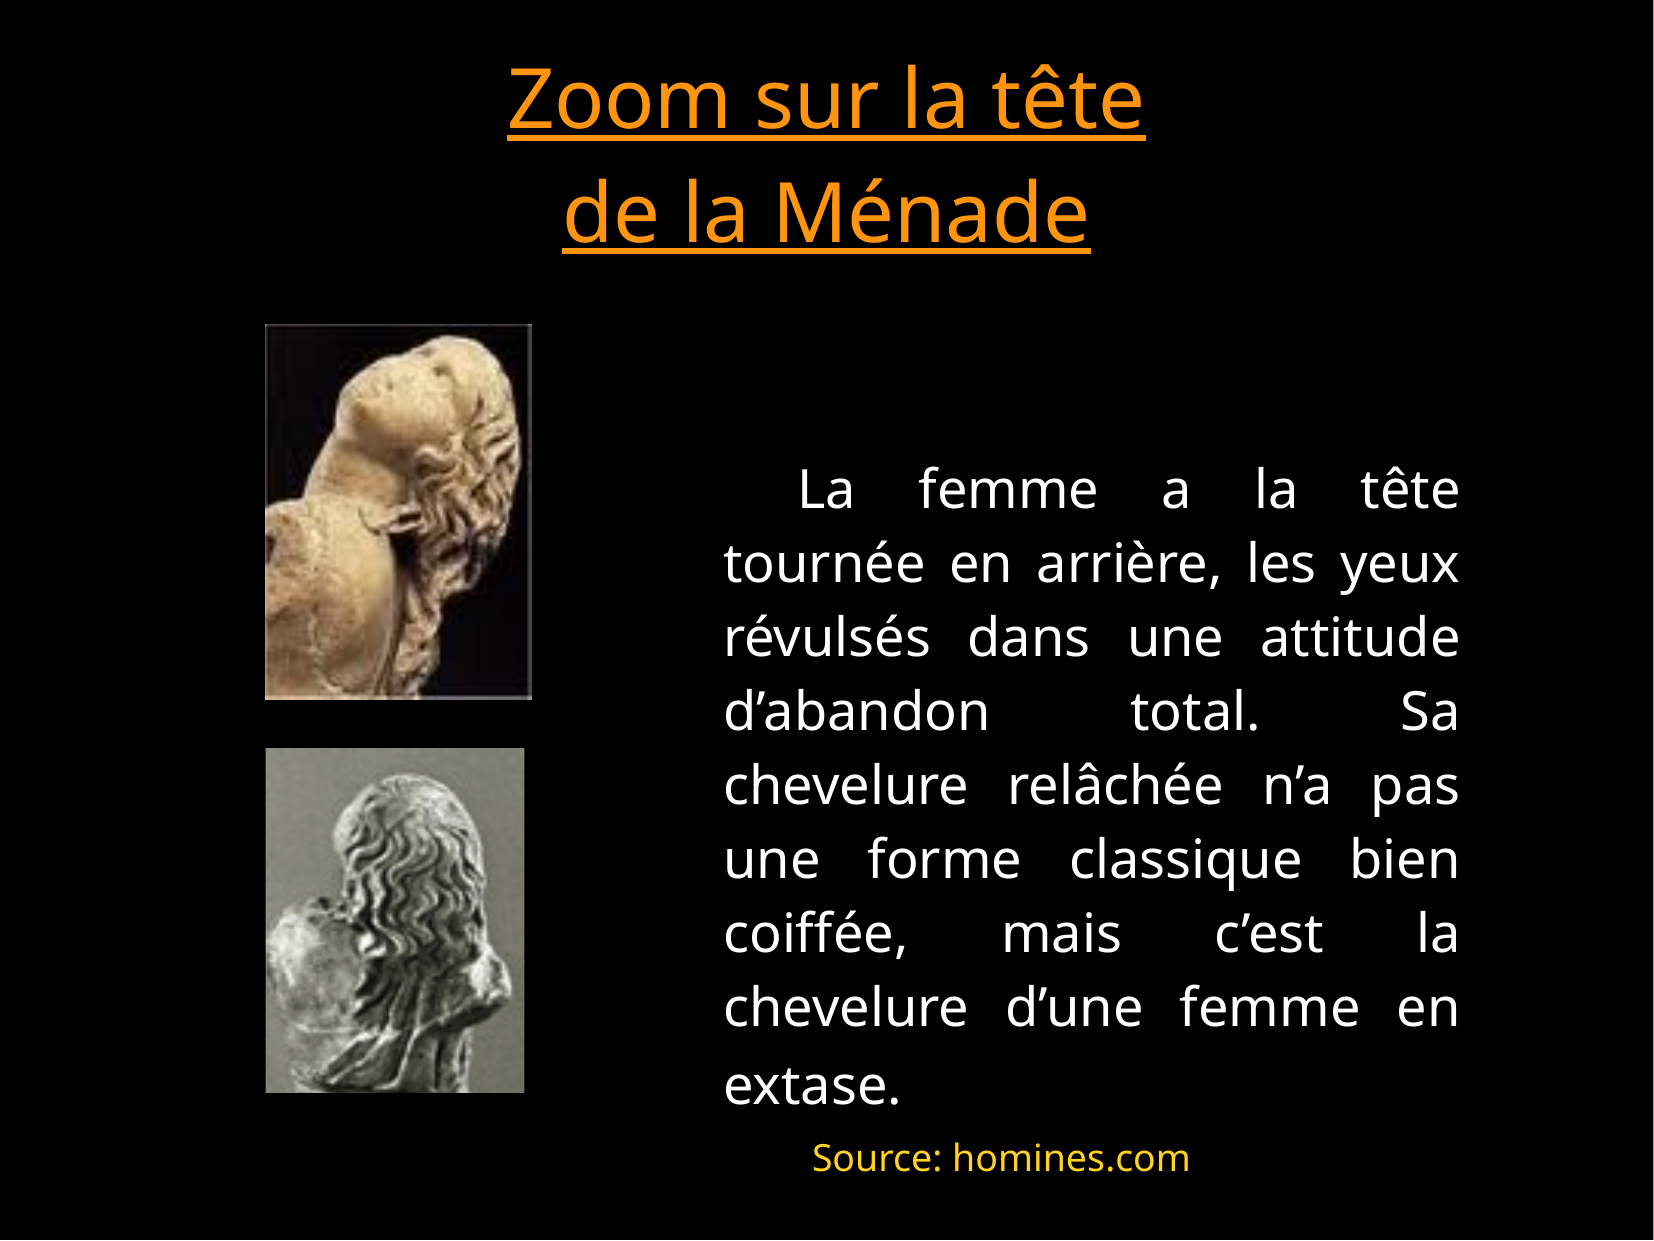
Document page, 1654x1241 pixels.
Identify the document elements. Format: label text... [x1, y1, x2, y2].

title Zoom sur la tête de la Ménade [82, 36, 1571, 270]
text_box La femme a la tête tournée en arrière, les yeux révulsés dans une attitude d’abandon total. Sa chevelure relâchée n’a pas une forme classique bien coiffée, mais c’est la chevelure d’une femme en extase. [708, 442, 1477, 1053]
picture [265, 748, 525, 1093]
picture [265, 324, 532, 700]
text_box Source: homines.com [797, 1124, 1329, 1192]
